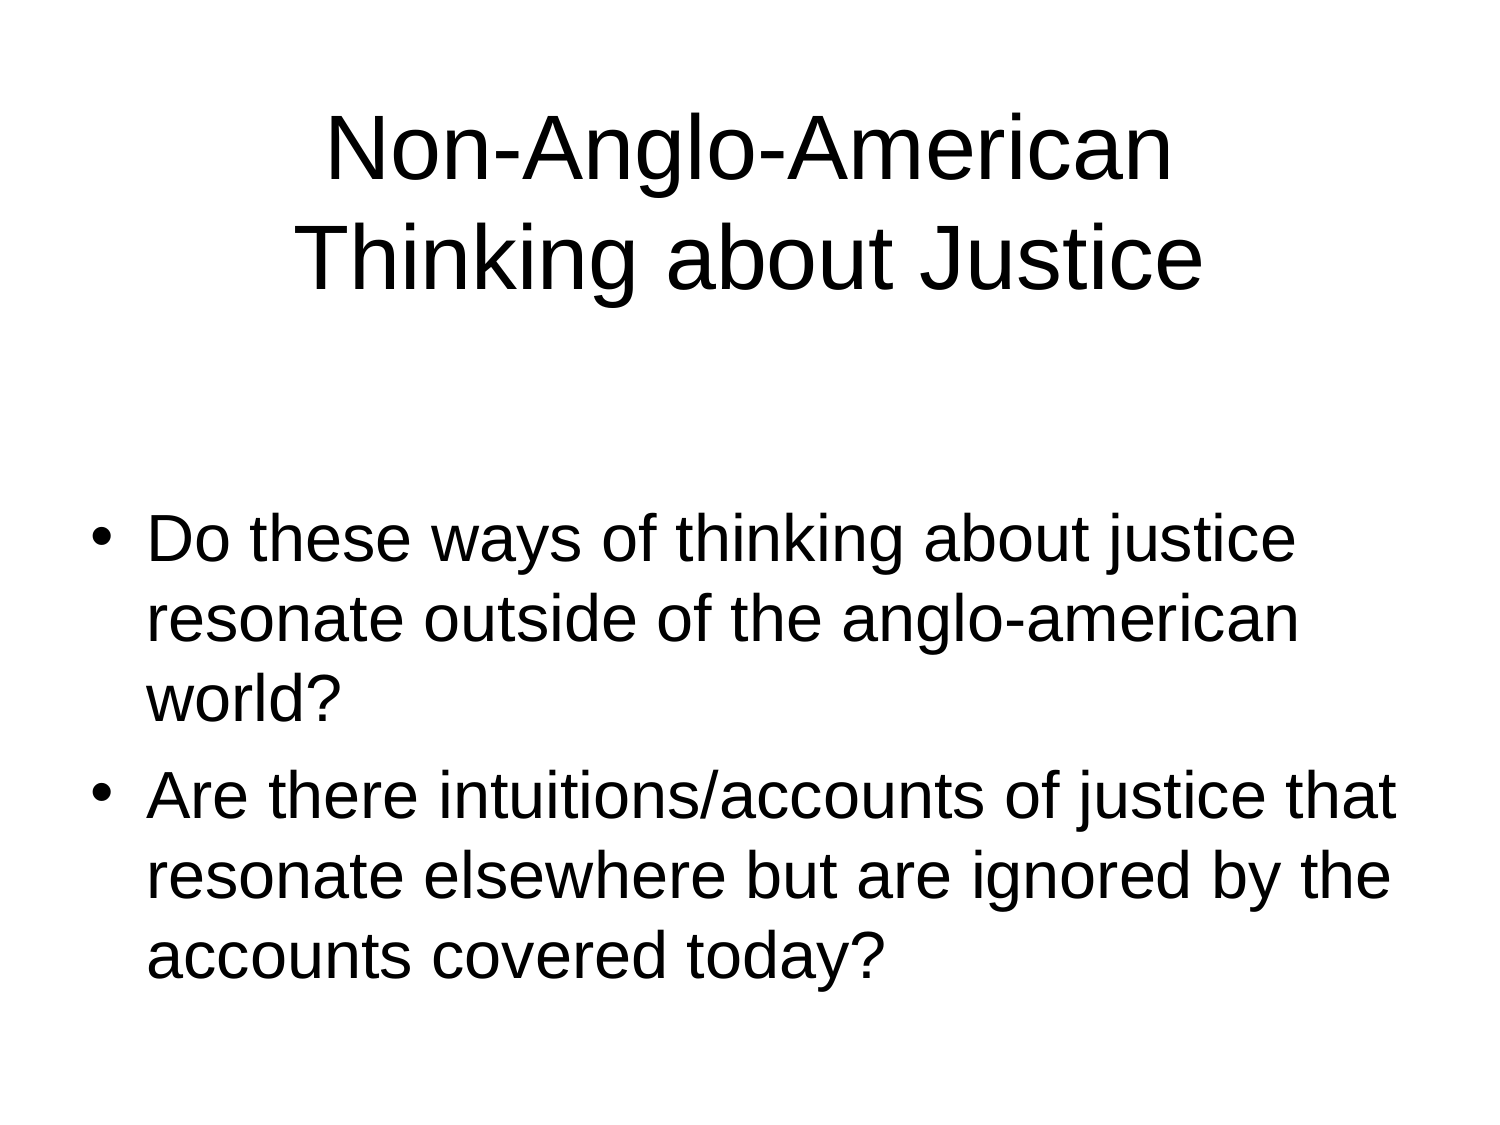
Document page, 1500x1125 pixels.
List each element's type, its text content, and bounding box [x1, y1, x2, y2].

list Do these ways of thinking about justice resonate outside of the anglo-american world? Are there intuitions/accounts of justice that resonate elsewhere but are ignored by the accounts covered today? [75, 487, 1426, 1006]
title Non-Anglo-American Thinking about Justice [75, 45, 1426, 351]
